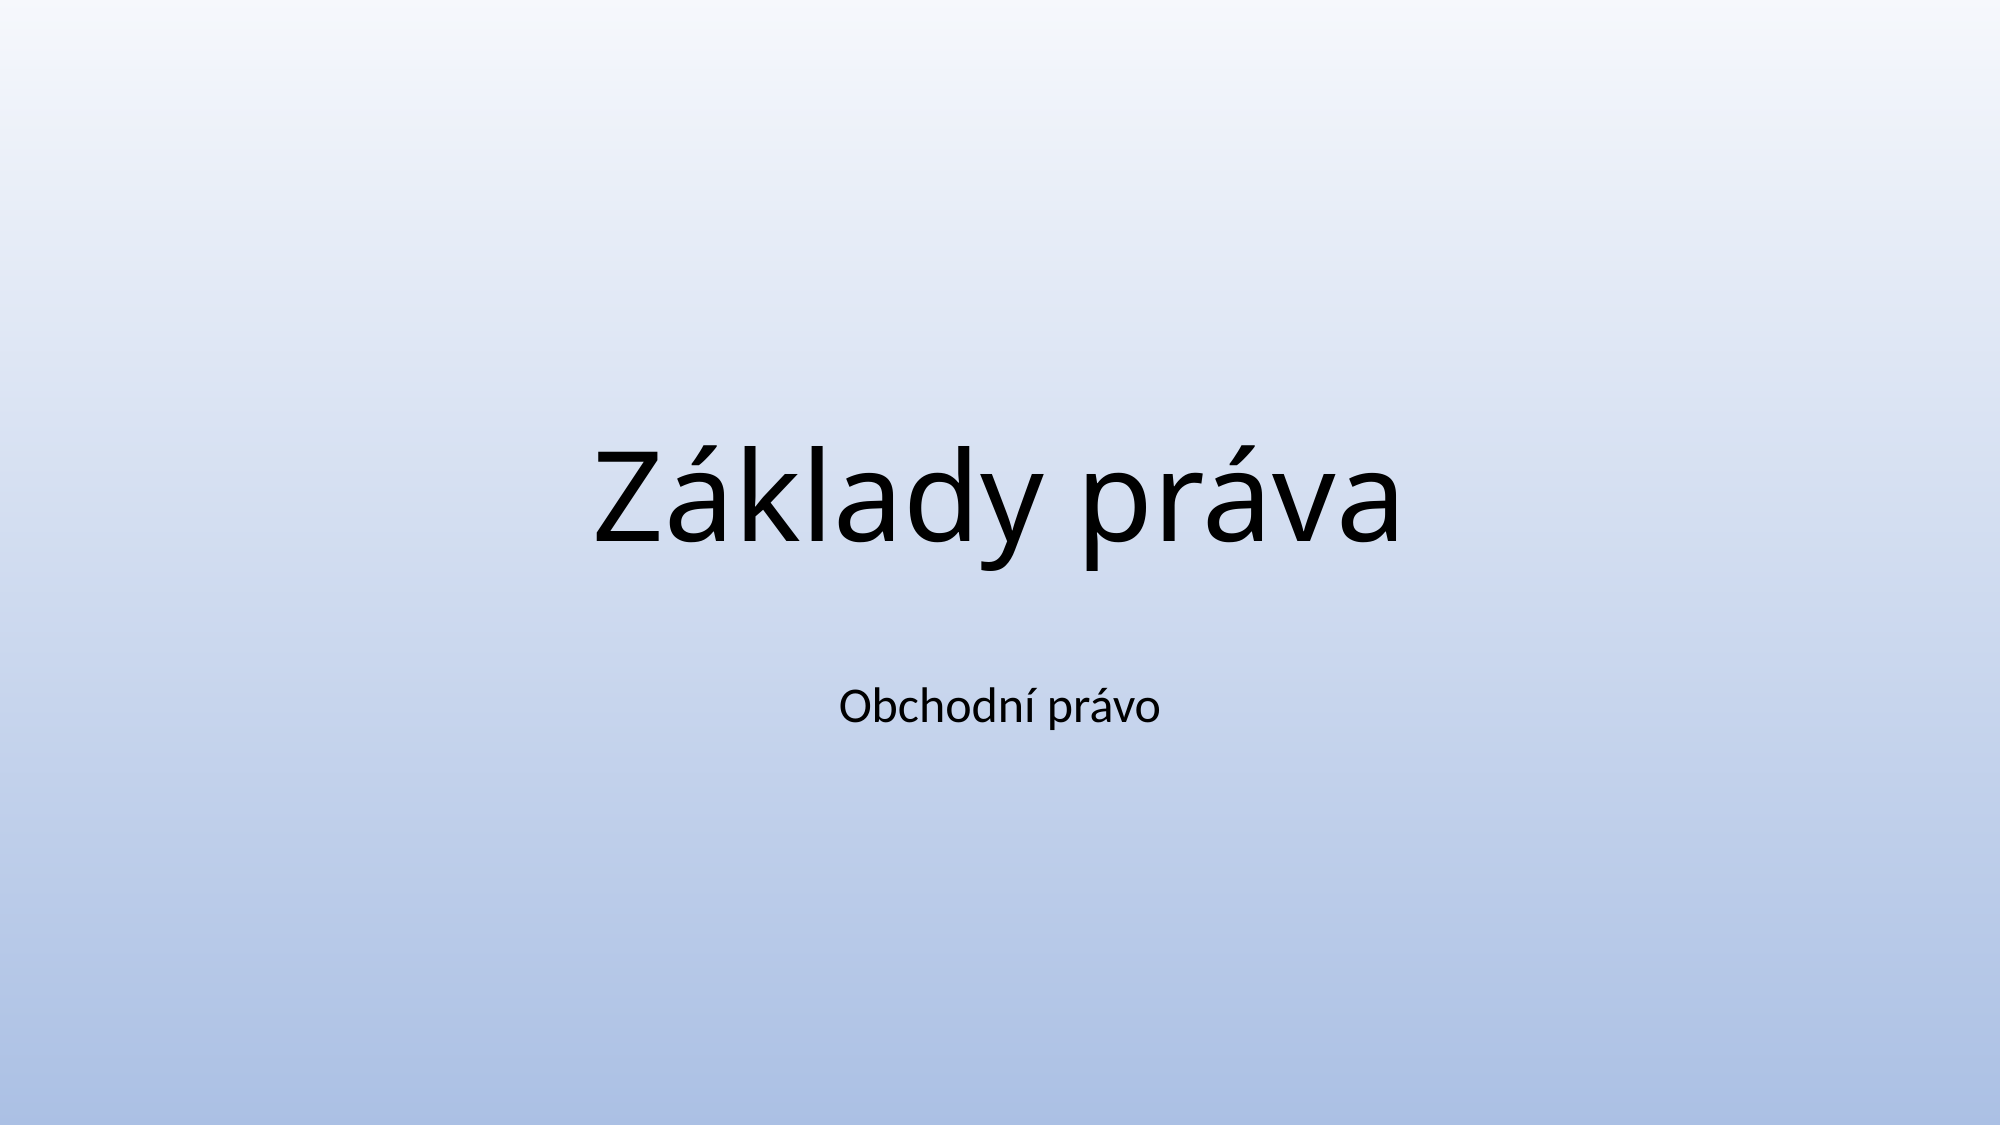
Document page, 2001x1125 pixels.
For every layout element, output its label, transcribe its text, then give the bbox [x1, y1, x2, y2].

title Základy práva [249, 184, 1750, 576]
subtitle Obchodní právo [249, 590, 1750, 863]
